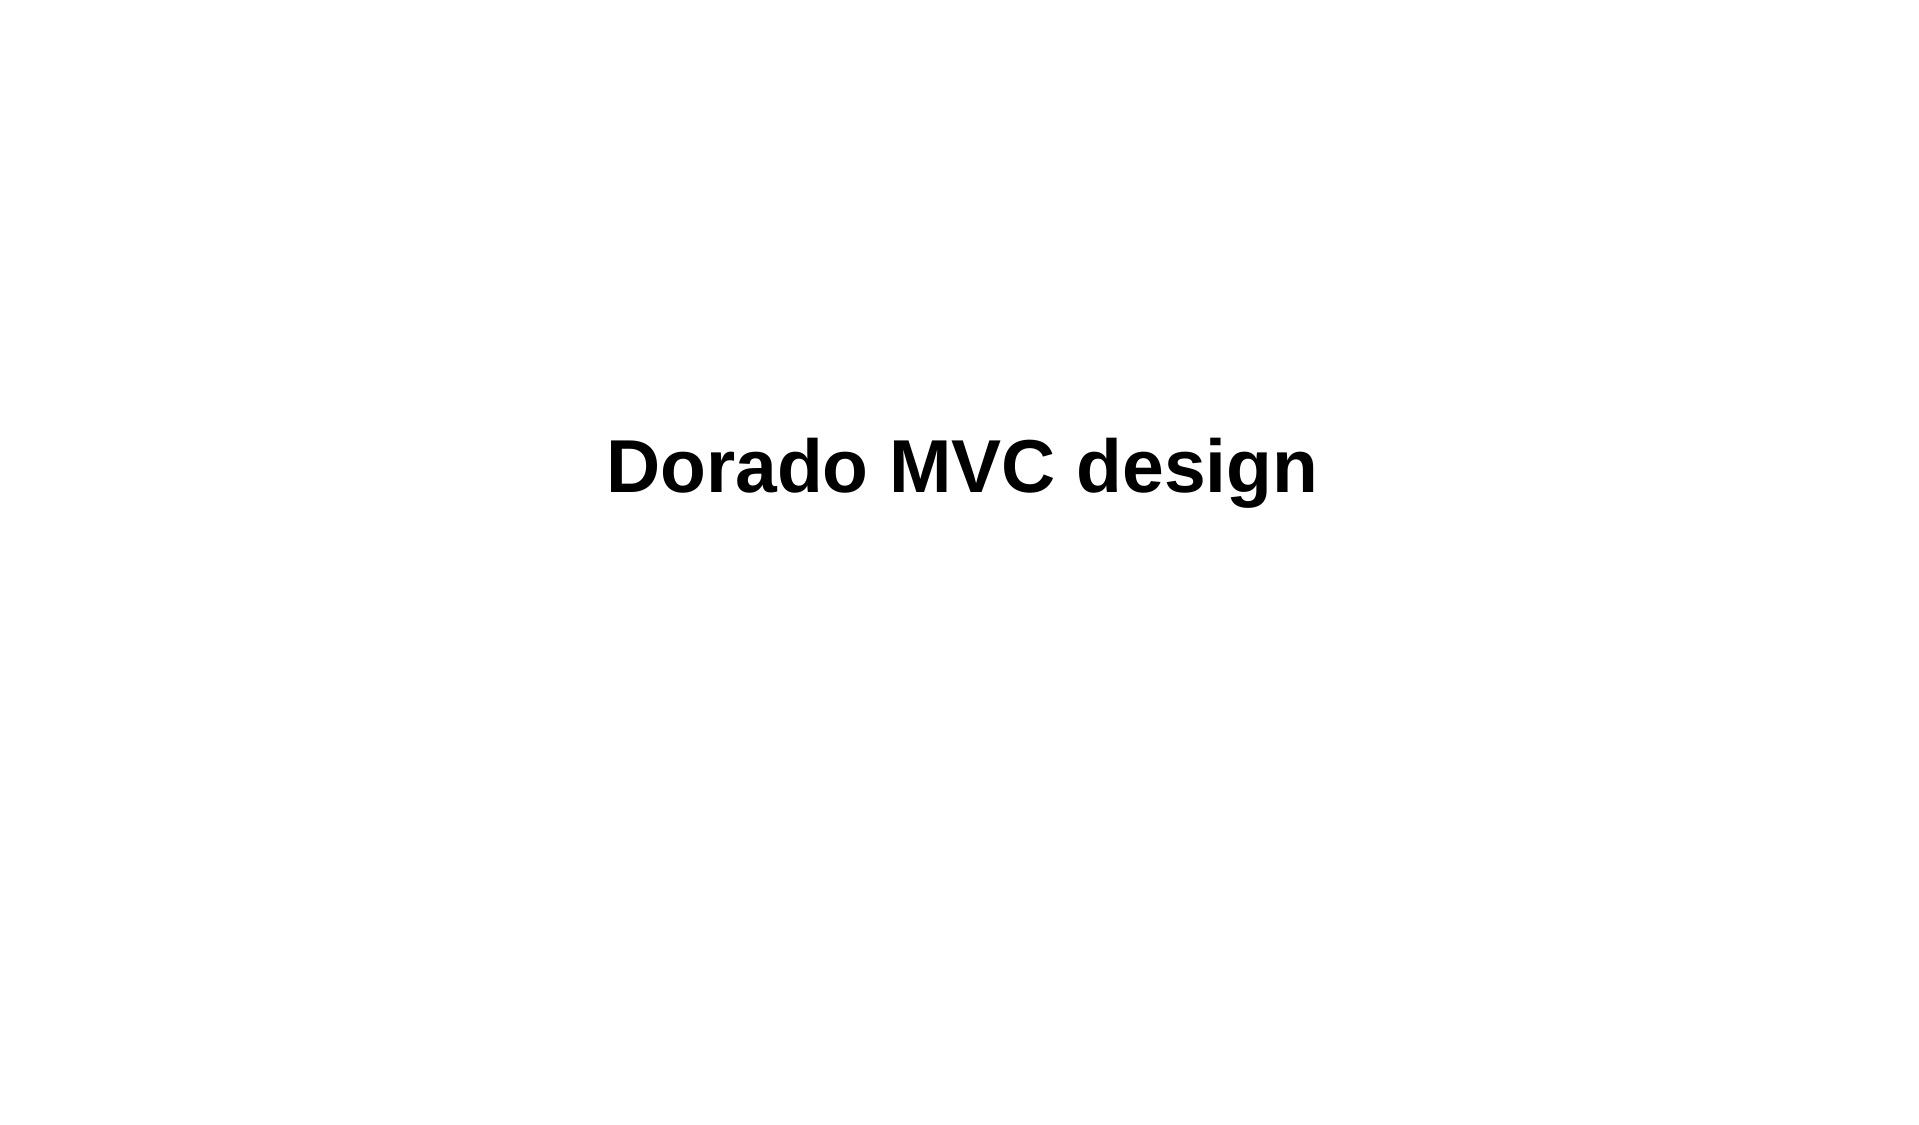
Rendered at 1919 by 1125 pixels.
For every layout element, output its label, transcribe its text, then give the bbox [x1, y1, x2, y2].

title Dorado MVC design [117, 420, 1808, 611]
